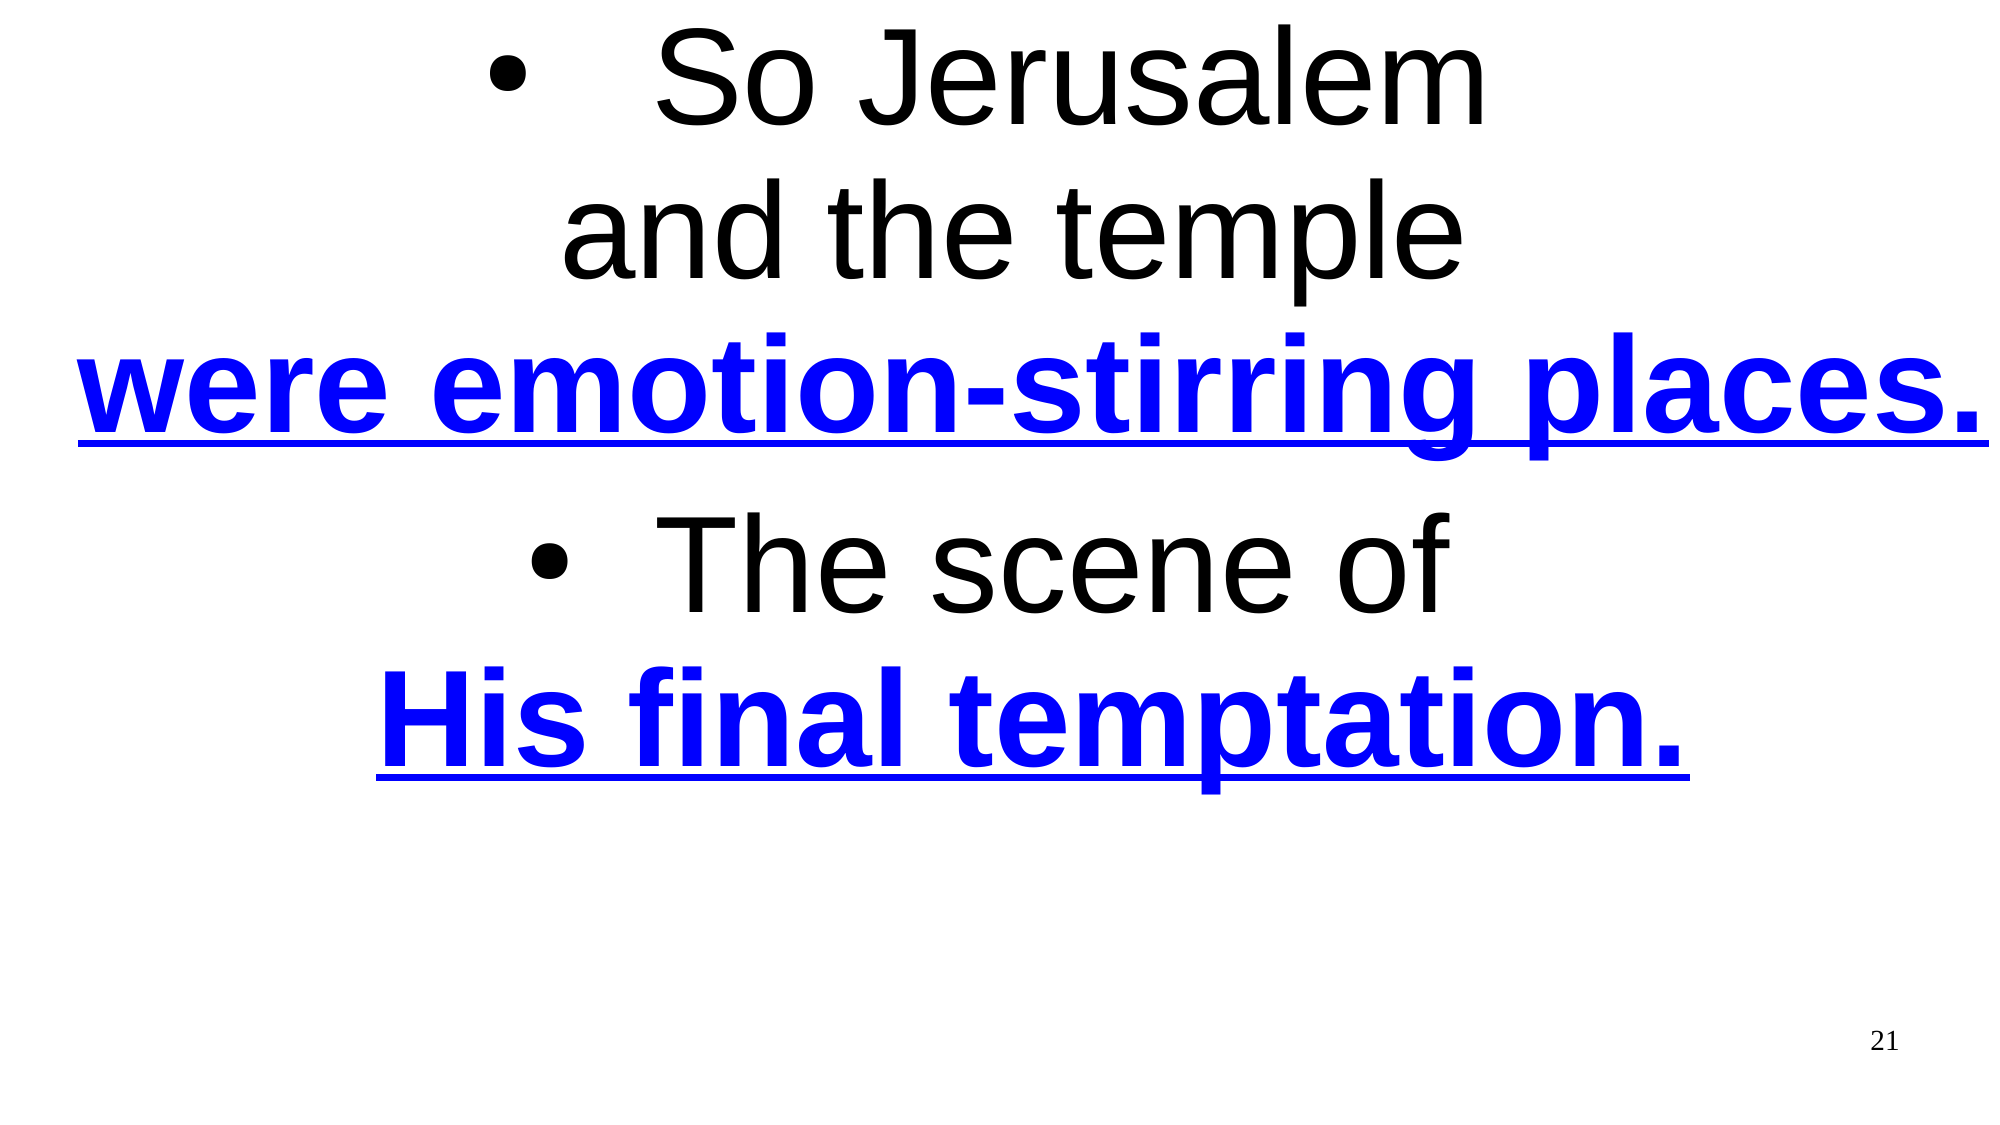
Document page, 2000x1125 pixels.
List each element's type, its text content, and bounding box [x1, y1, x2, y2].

list So Jerusalem and the temple were emotion-stirring places. The scene of His final temptation. [0, 0, 1996, 1123]
